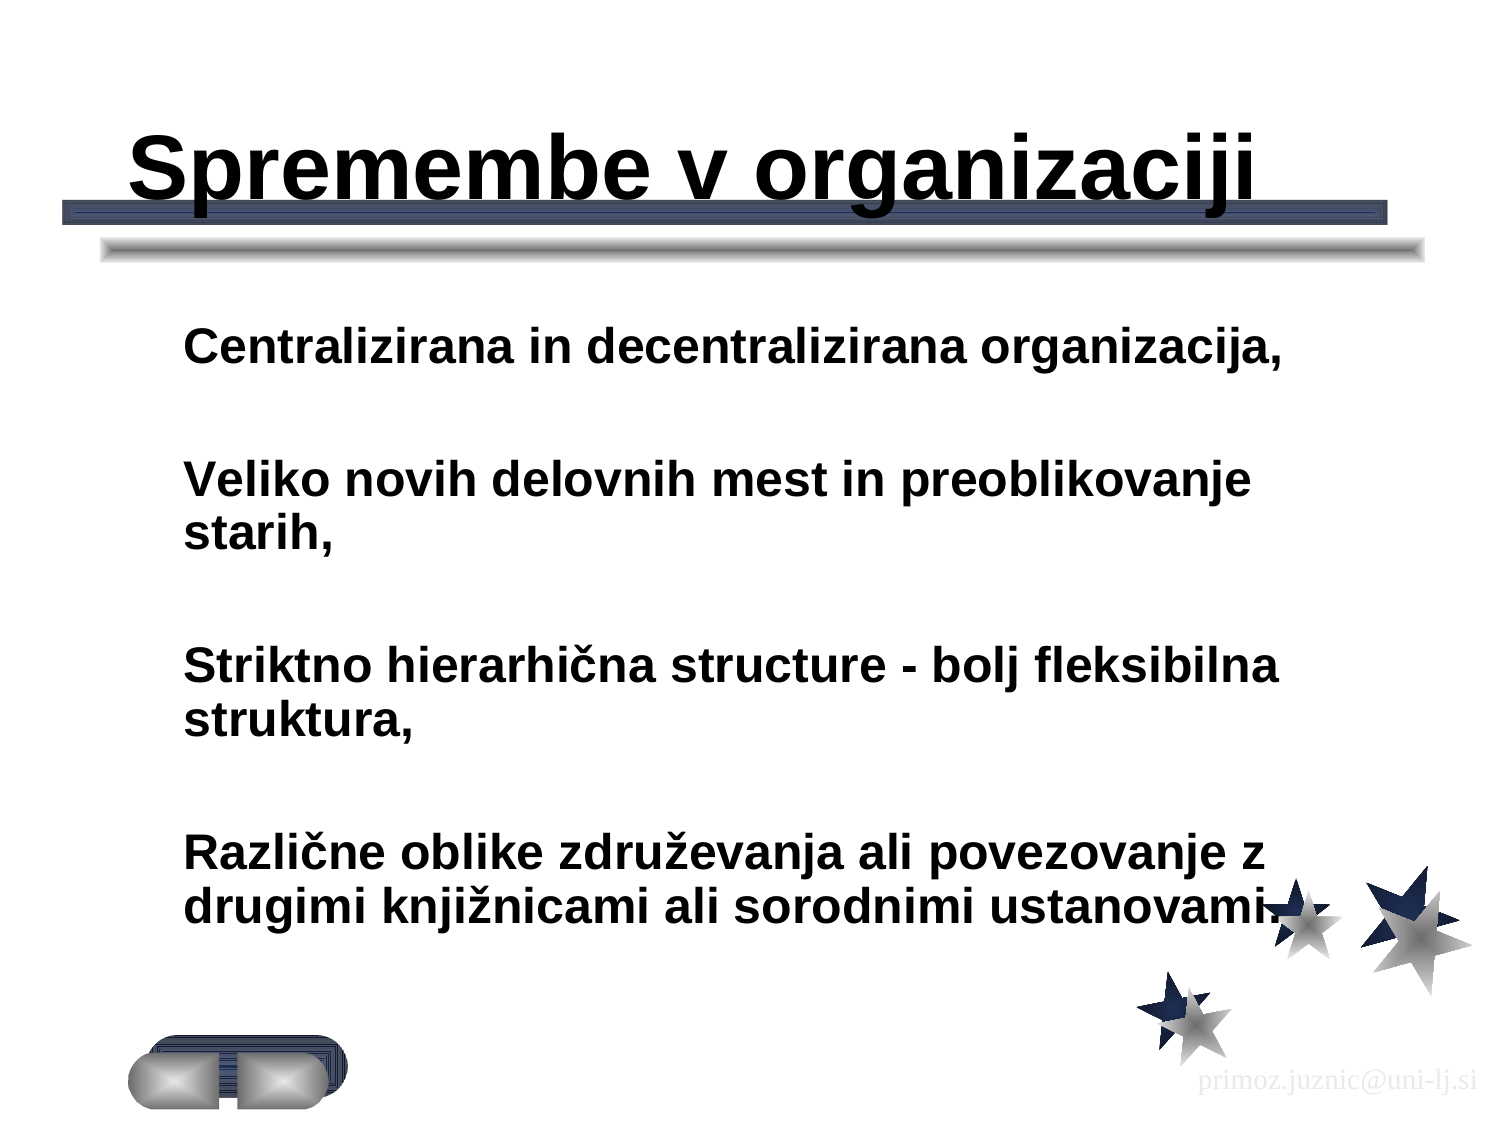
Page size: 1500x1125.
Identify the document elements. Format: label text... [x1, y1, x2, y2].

picture [237, 1052, 329, 1110]
title Spremembe v organizaciji [112, 37, 1388, 225]
picture [128, 1052, 220, 1110]
list Centralizirana in decentralizirana organizacija, Veliko novih delovnih mest in preoblikovanje starih, Striktno hierarhična structure - bolj fleksibilna struktura, Različne oblike združevanja ali povezovanje z drugimi knjižnicami ali sorodnimi ustanovami. [112, 312, 1388, 1009]
